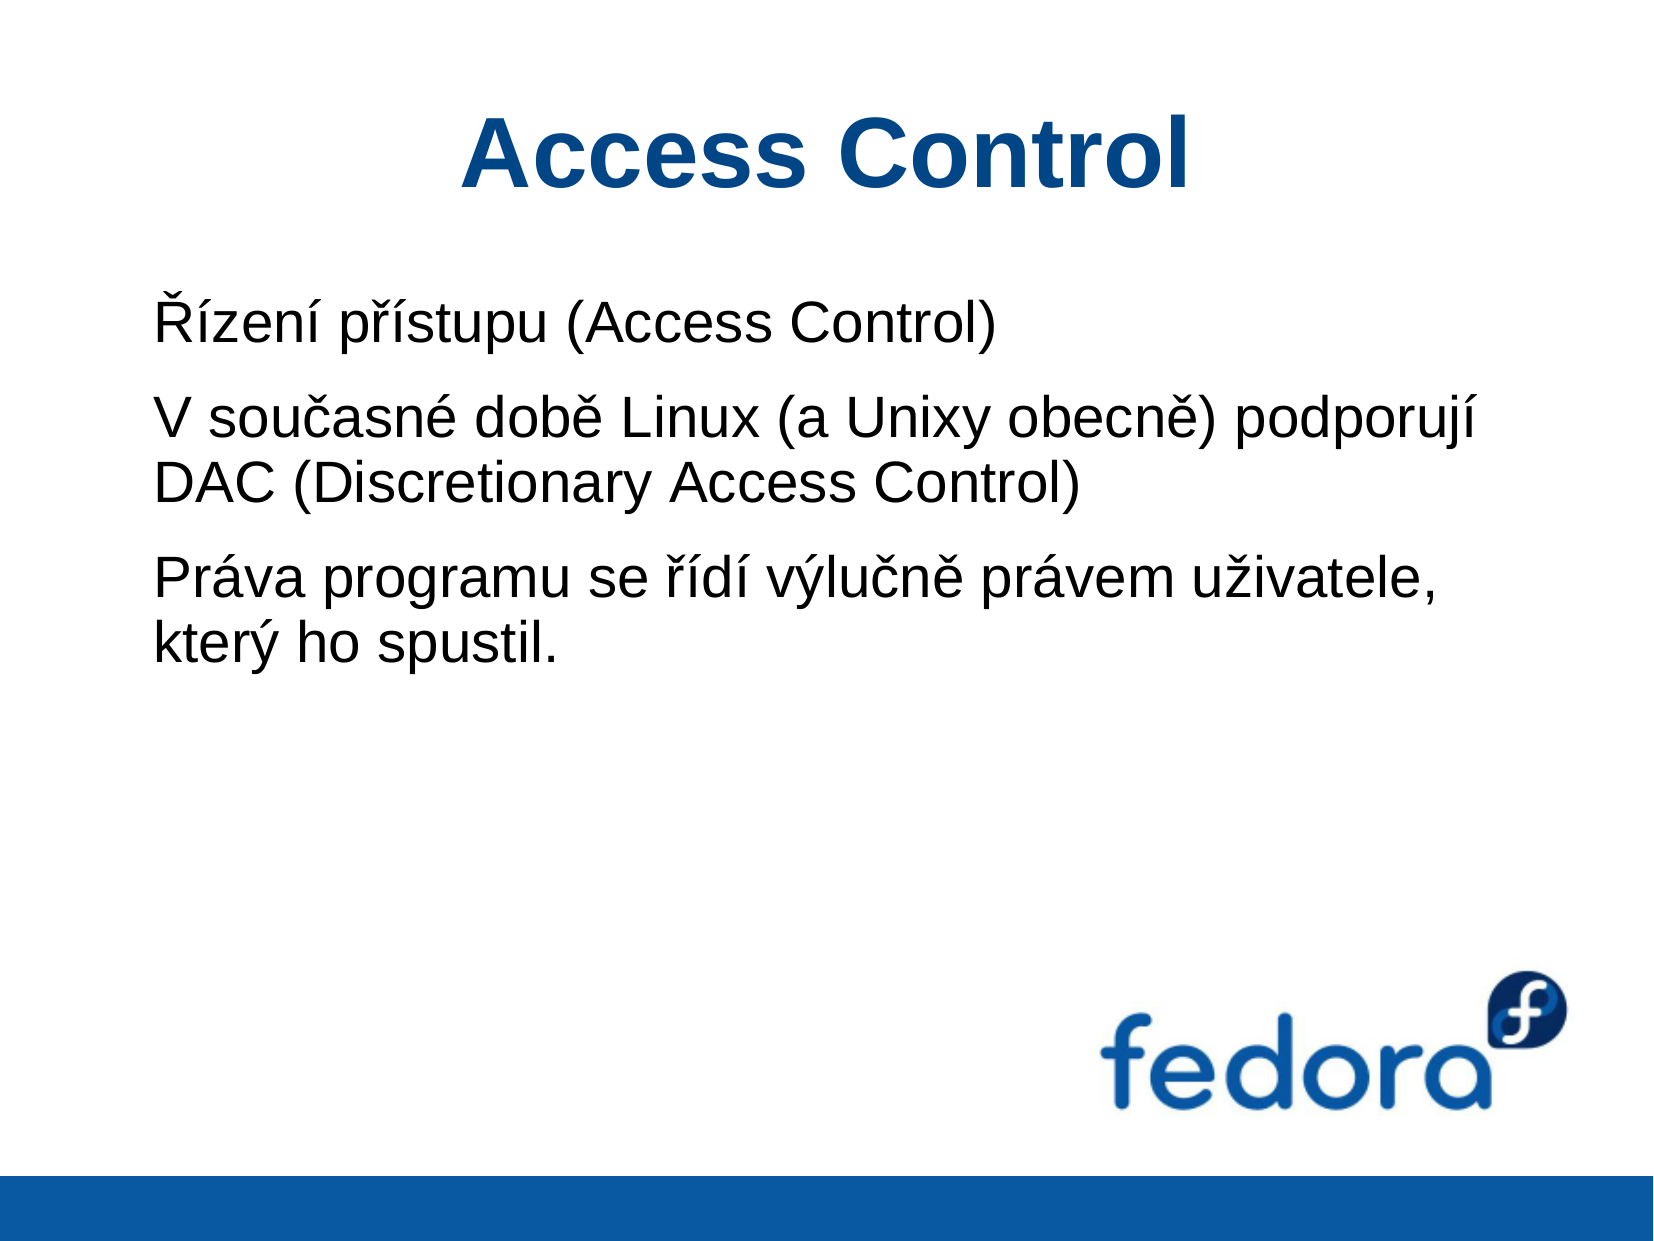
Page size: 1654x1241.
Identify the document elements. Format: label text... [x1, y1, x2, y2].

picture [0, 1176, 1654, 1241]
list Řízení přístupu (Access Control) V současné době Linux (a Unixy obecně) podporují DAC (Discretionary Access Control) Práva programu se řídí výlučně právem uživatele, který ho spustil. [82, 290, 1571, 1095]
picture [1087, 959, 1576, 1125]
title Access Control [82, 56, 1571, 250]
